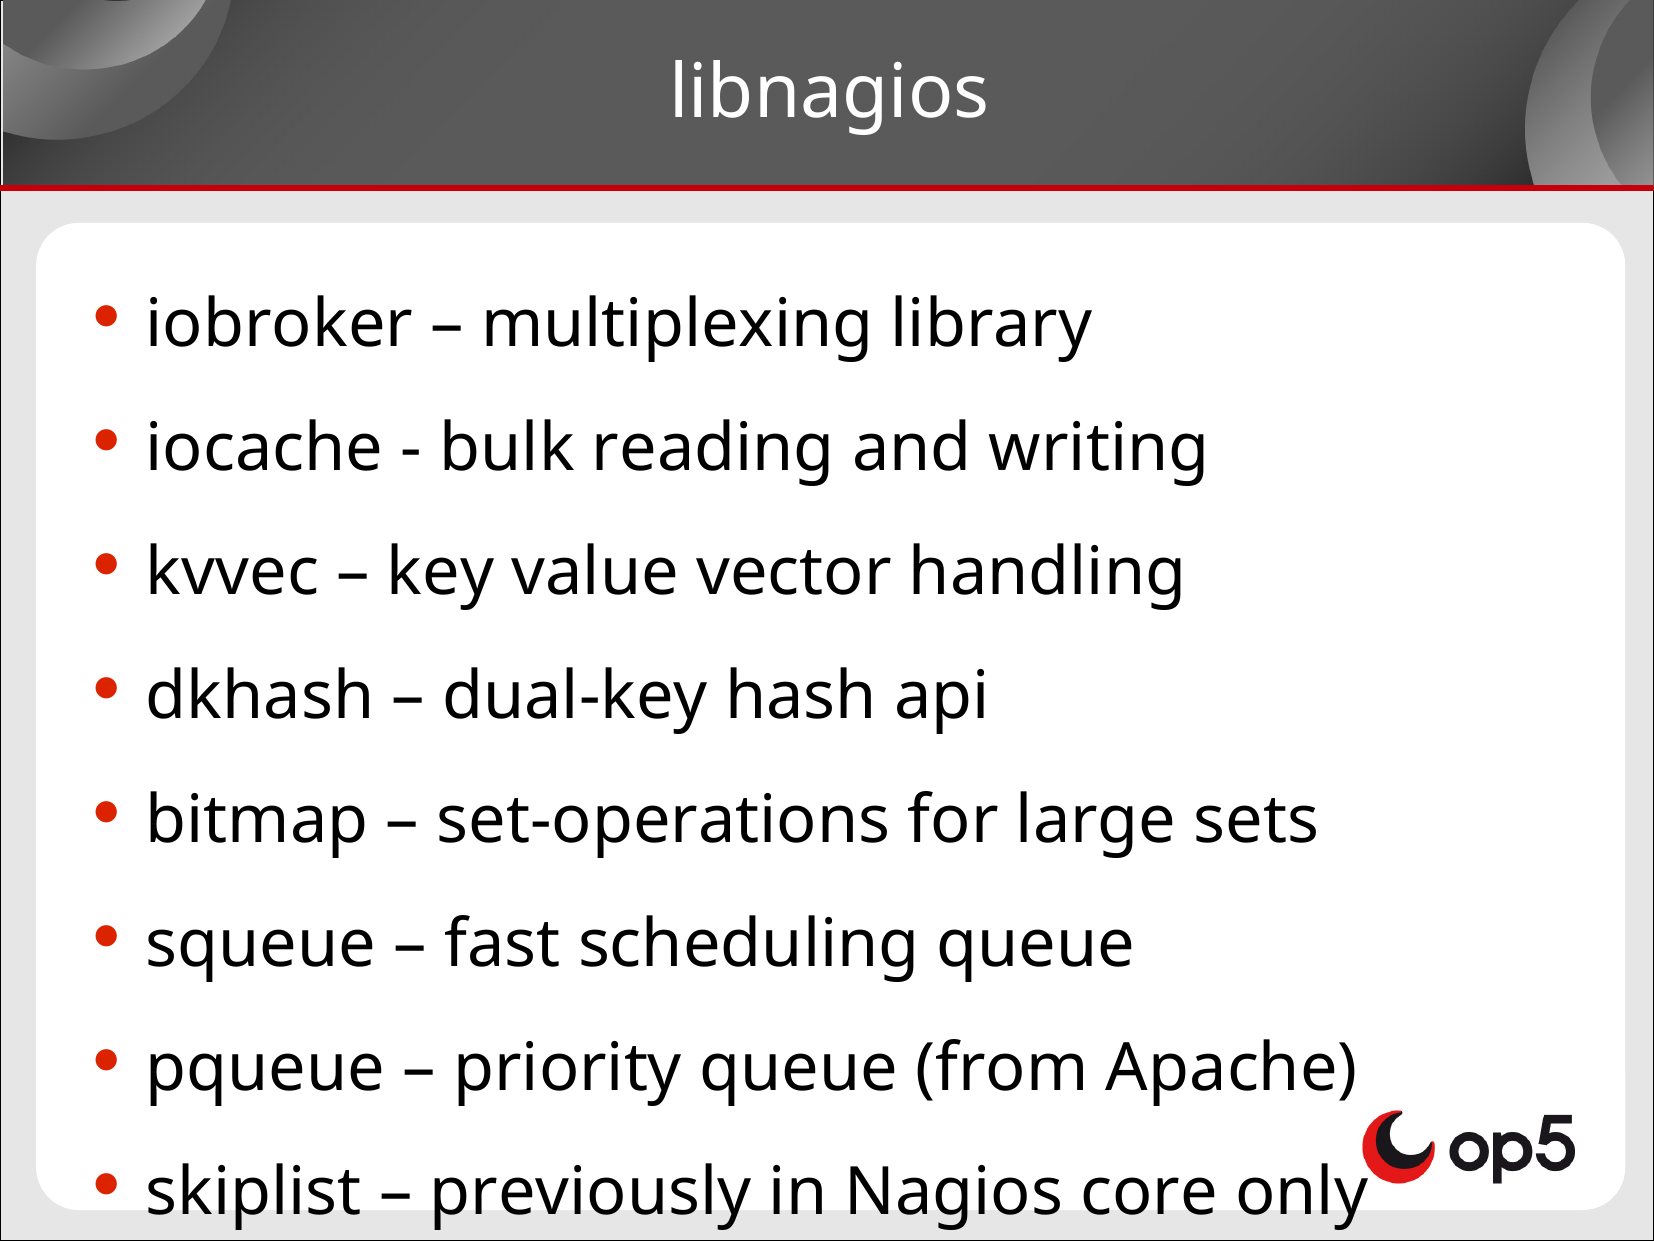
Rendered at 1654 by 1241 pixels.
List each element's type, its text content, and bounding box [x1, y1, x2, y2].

title libnagios [88, 0, 1571, 175]
picture [1557, 1103, 1587, 1191]
picture [3, 0, 1654, 185]
list iobroker – multiplexing library iocache - bulk reading and writing kvvec – key value vector handling dkhash – dual-key hash api bitmap – set-operations for large sets squeue – fast scheduling queue pqueue – priority queue (from Apache) skiplist – previously in Nagios core only nsock – simple socket library [75, 271, 1557, 1234]
